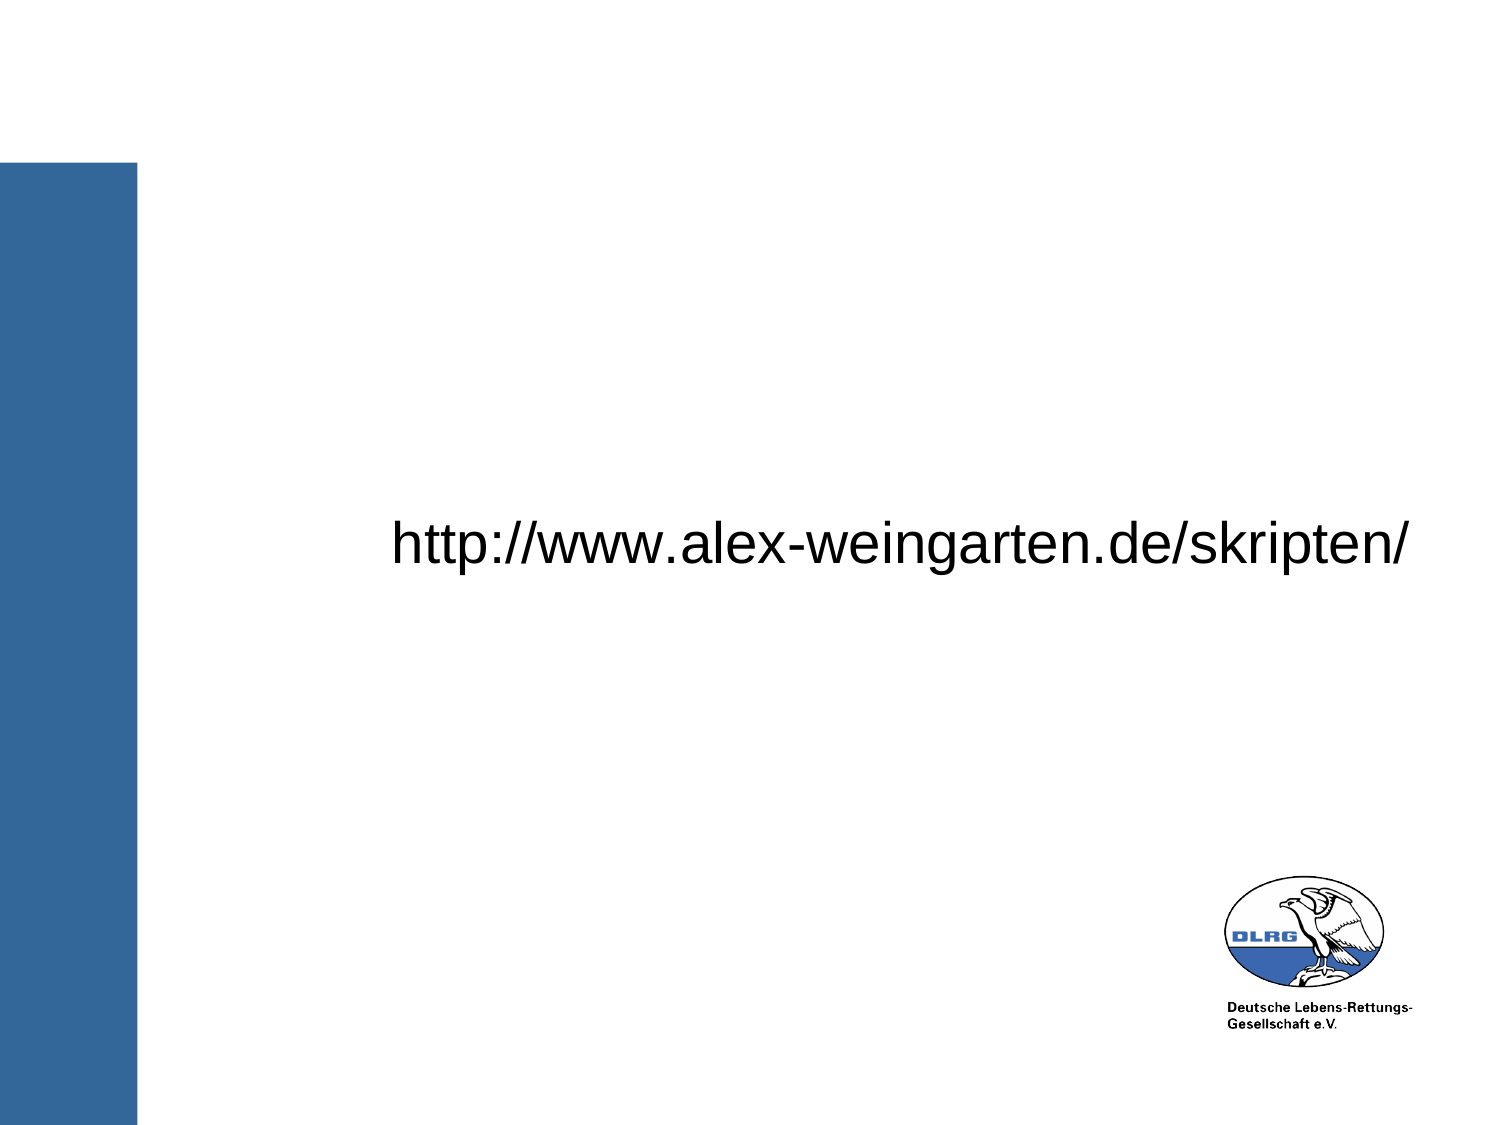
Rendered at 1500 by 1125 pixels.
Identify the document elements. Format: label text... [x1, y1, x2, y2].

picture [1224, 874, 1413, 1030]
text_box http://www.alex-weingarten.de/skripten/ [377, 497, 1253, 583]
